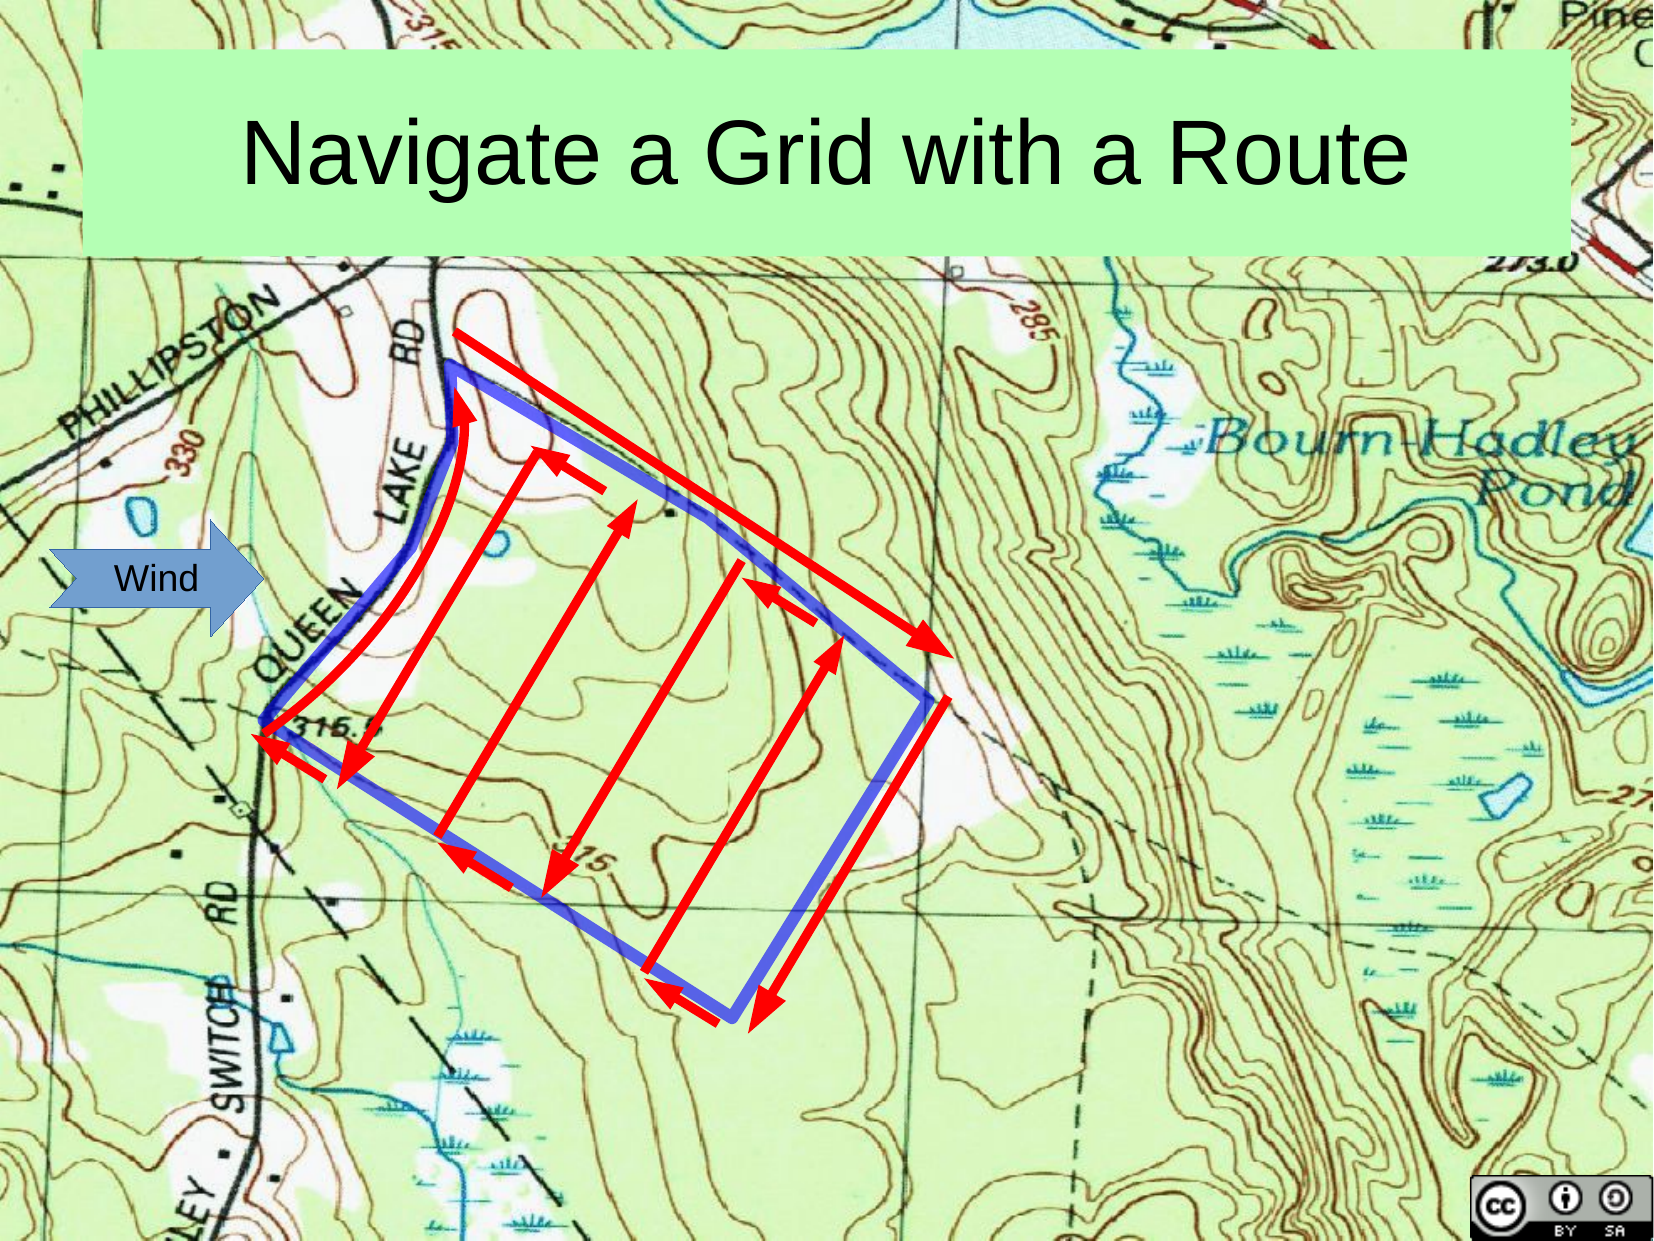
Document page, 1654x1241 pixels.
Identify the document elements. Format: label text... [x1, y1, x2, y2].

title Navigate a Grid with a Route [82, 49, 1571, 257]
text_box Wind [49, 519, 264, 637]
picture [0, 0, 1654, 1241]
